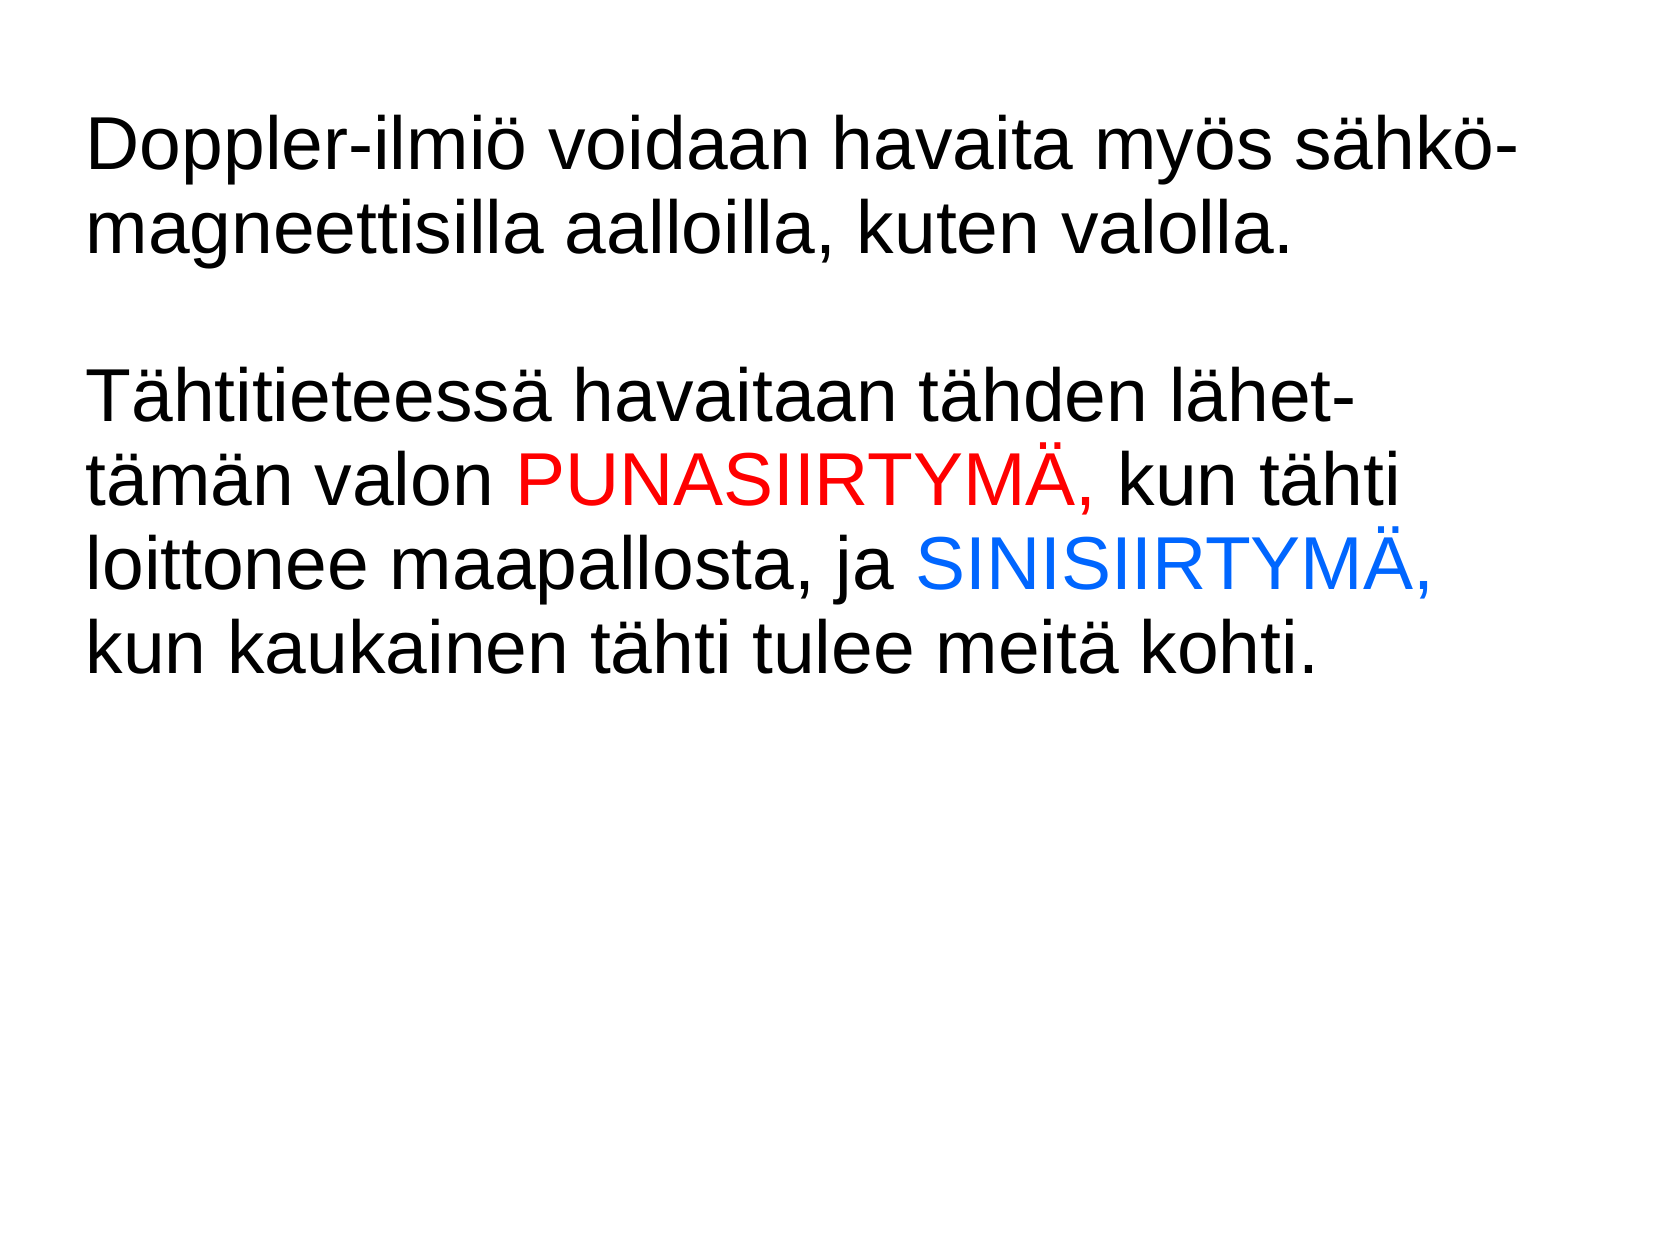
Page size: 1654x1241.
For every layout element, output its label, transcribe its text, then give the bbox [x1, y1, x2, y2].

text_box Doppler-ilmiö voidaan havaita myös sähkö-magneettisilla aalloilla, kuten valolla. Tähtitieteessä havaitaan tähden lähet-tämän valon PUNASIIRTYMÄ, kun tähti loittonee maapallosta, ja SINISIIRTYMÄ, kun kaukainen tähti tulee meitä kohti. [70, 94, 1544, 698]
